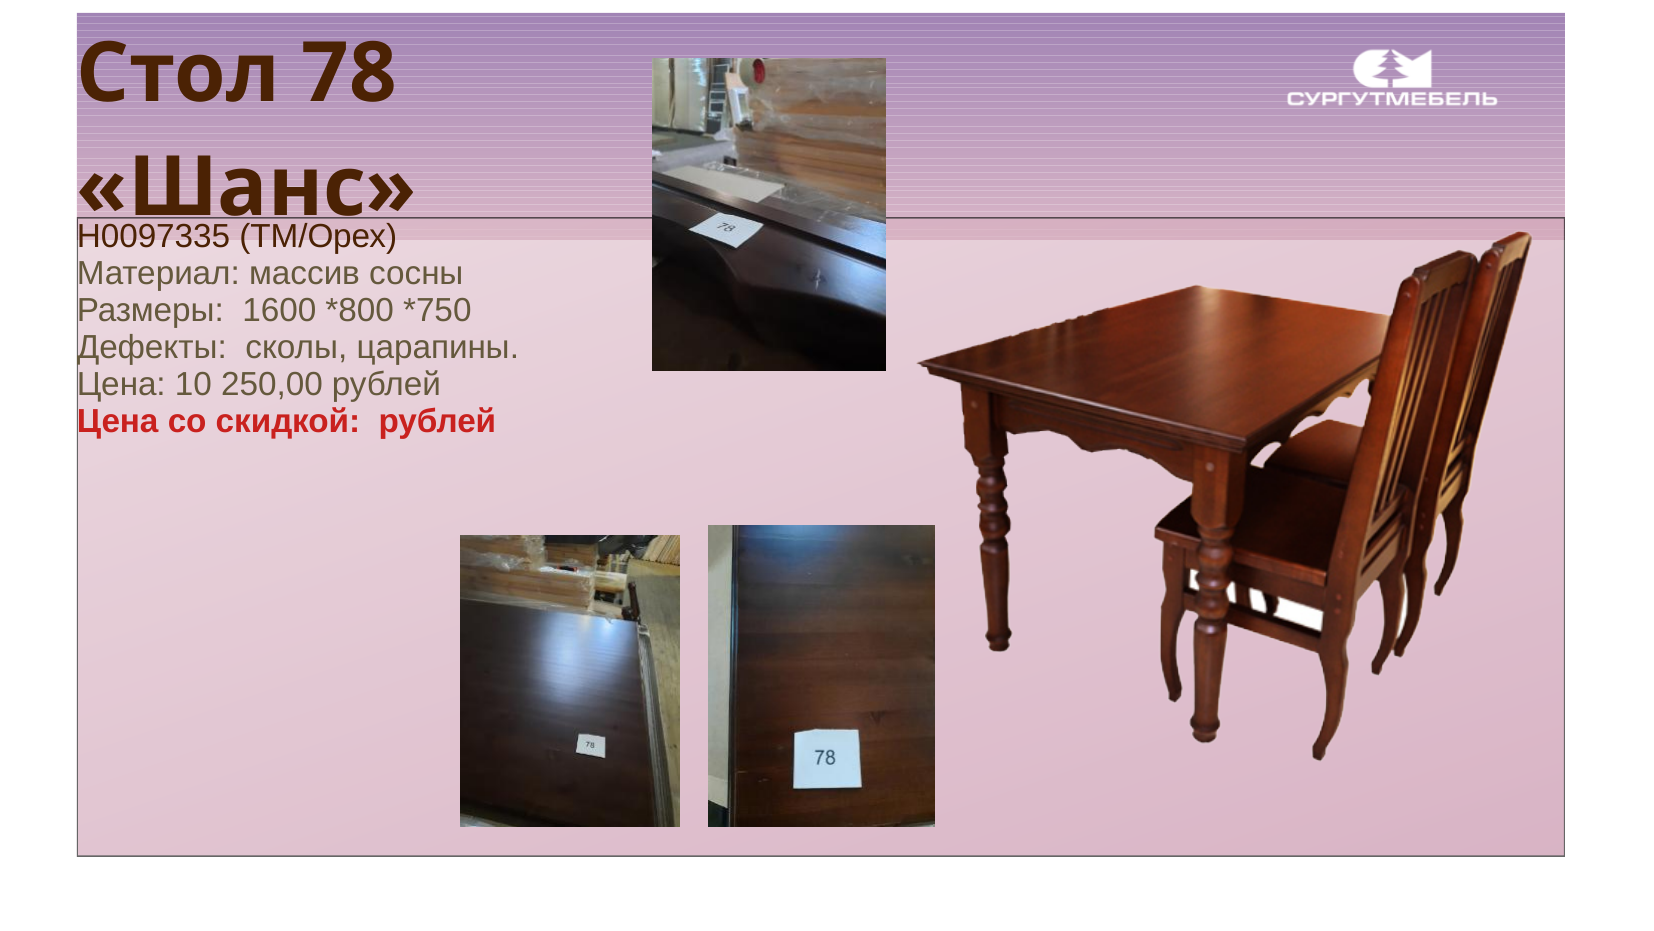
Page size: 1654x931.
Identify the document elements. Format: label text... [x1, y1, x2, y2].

subtitle Н0097335 (ТМ/Орех) Материал: массив сосны Размеры: 1600 *800 *750 Дефекты: сколы, царапины. Цена: 10 250,00 рублей Цена со скидкой: рублей [76, 217, 1565, 857]
title Стол 78 «Шанс» [76, 23, 1565, 217]
picture [652, 58, 1634, 827]
picture [1262, 5, 1513, 170]
picture [460, 535, 680, 827]
